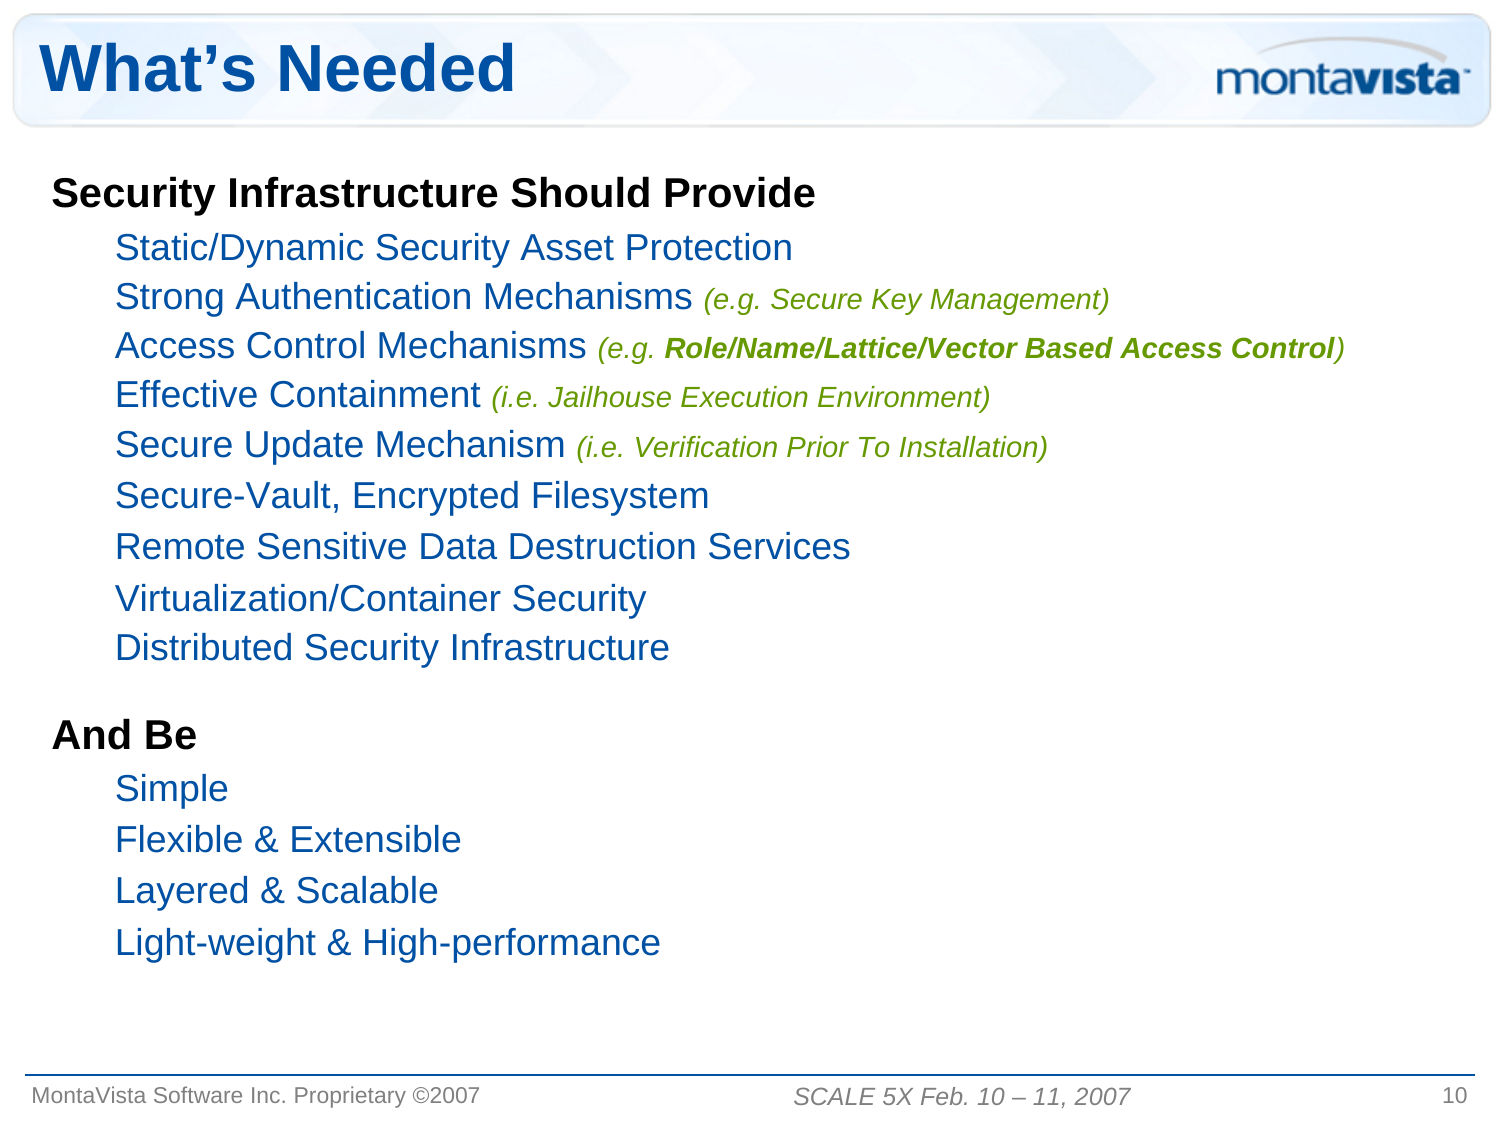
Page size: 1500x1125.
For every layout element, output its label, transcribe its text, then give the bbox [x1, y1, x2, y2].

list Security Infrastructure Should Provide Static/Dynamic Security Asset Protection Strong Authentication Mechanisms (e.g. Secure Key Management) Access Control Mechanisms (e.g. Role/Name/Lattice/Vector Based Access Control) Effective Containment (i.e. Jailhouse Execution Environment) Secure Update Mechanism (i.e. Verification Prior To Installation) Secure-Vault, Encrypted Filesystem Remote Sensitive Data Destruction Services Virtualization/Container Security Distributed Security Infrastructure And Be Simple Flexible & Extensible Layered & Scalable Light-weight & High-performance [24, 162, 1476, 1038]
title What’s Needed [24, 12, 1200, 126]
